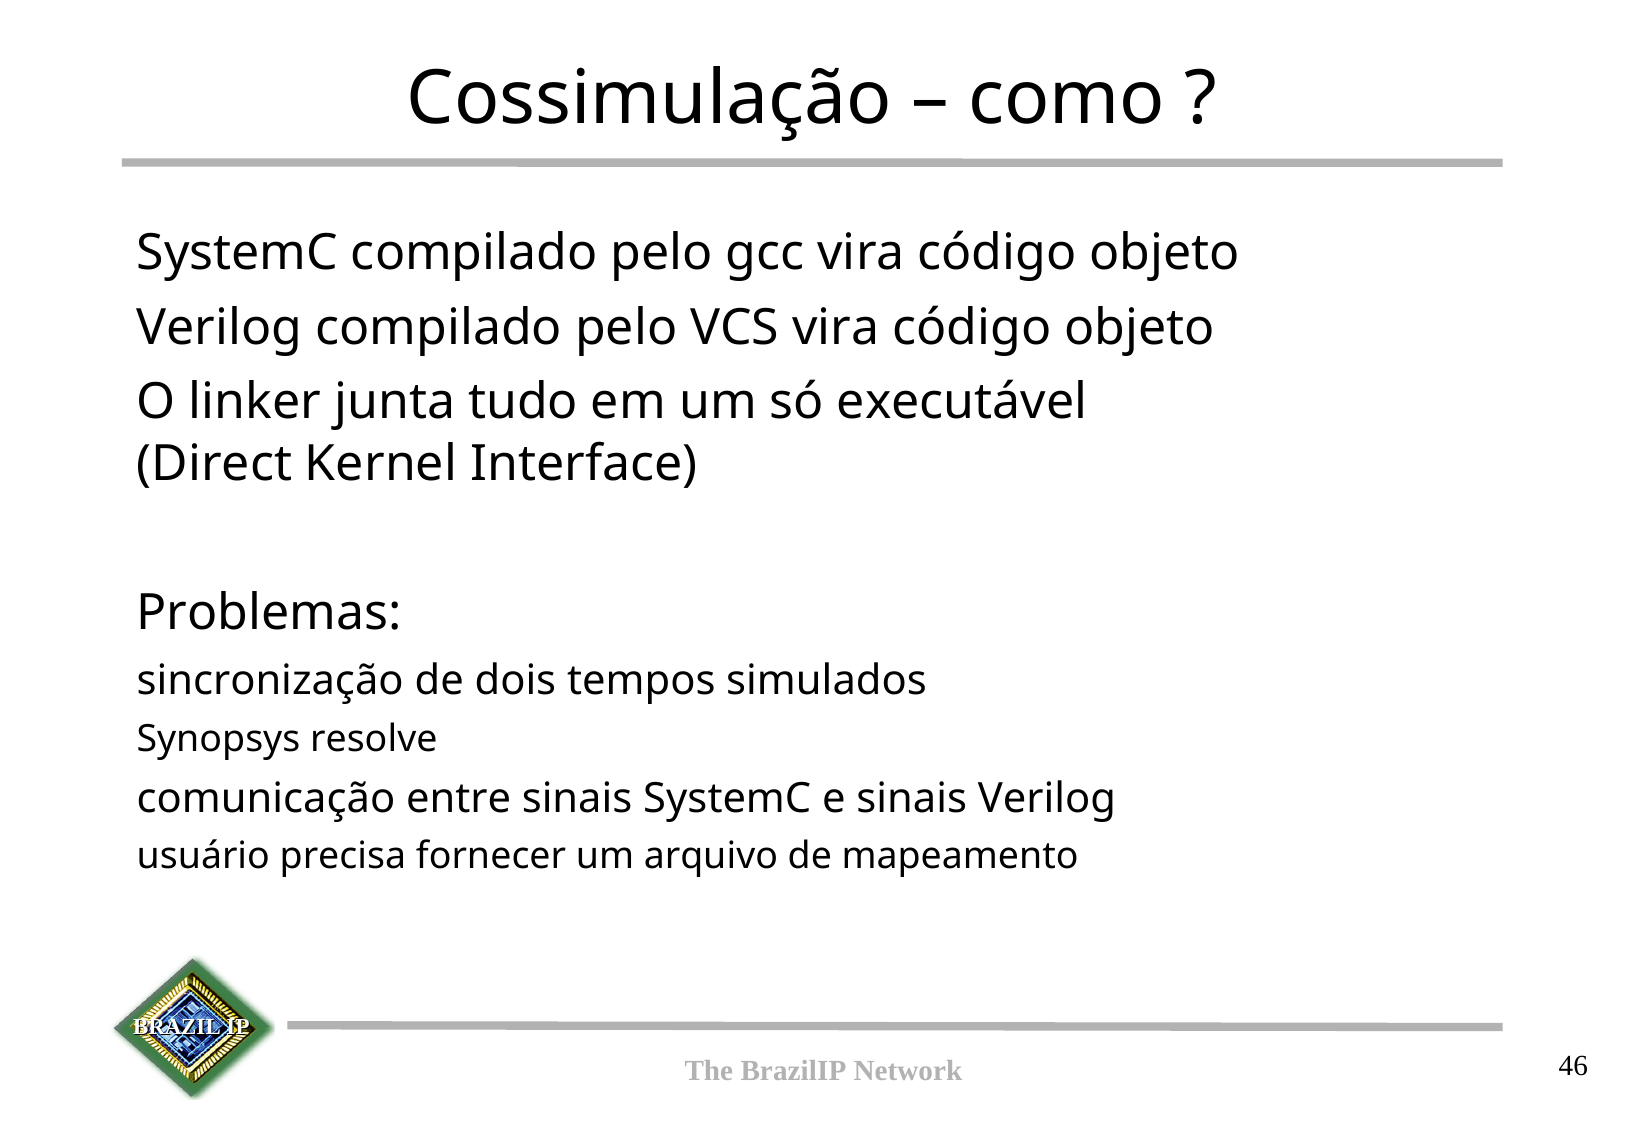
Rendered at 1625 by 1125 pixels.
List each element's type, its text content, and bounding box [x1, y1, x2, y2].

title Cossimulação – como ? [121, 41, 1503, 147]
list SystemC compilado pelo gcc vira código objeto Verilog compilado pelo VCS vira código objeto O linker junta tudo em um só executável (Direct Kernel Interface)‏ Problemas: sincronização de dois tempos simulados Synopsys resolve comunicação entre sinais SystemC e sinais Verilog usuário precisa fornecer um arquivo de mapeamento [121, 212, 1488, 990]
picture [108, 953, 275, 1100]
